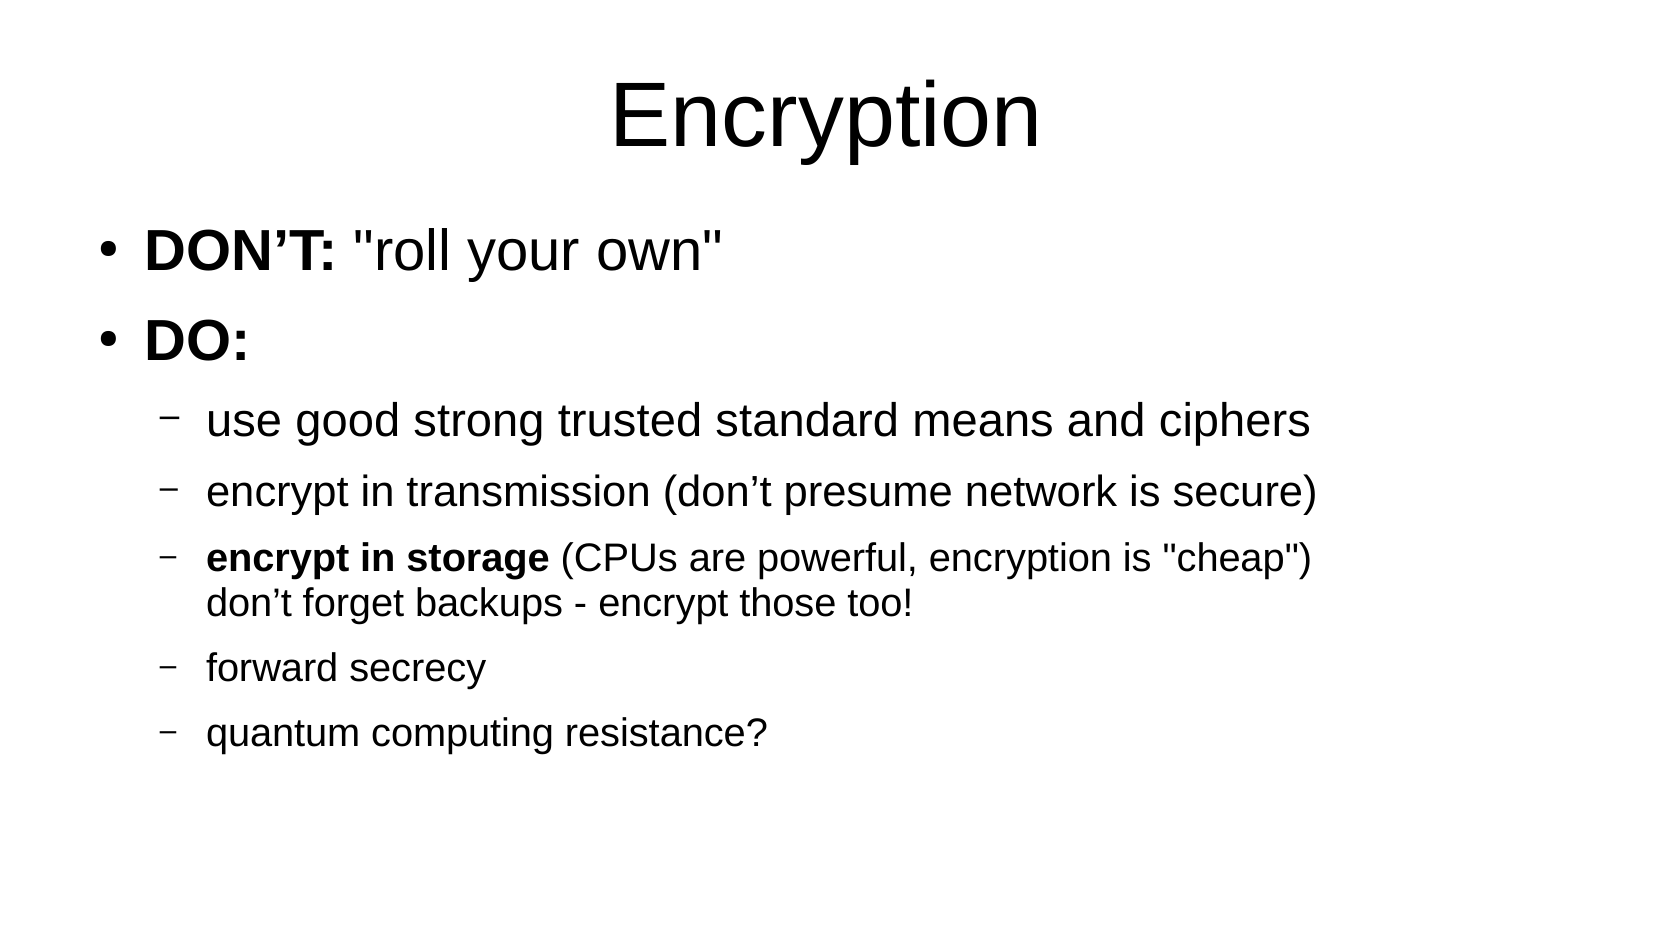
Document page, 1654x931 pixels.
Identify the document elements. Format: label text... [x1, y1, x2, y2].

title Encryption [82, 37, 1571, 193]
list DON’T: "roll your own" DO: use good strong trusted standard means and ciphers encrypt in transmission (don’t presume network is secure) encrypt in storage (CPUs are powerful, encryption is "cheap") don’t forget backups - encrypt those too! forward secrecy quantum computing resistance? [82, 217, 1571, 758]
